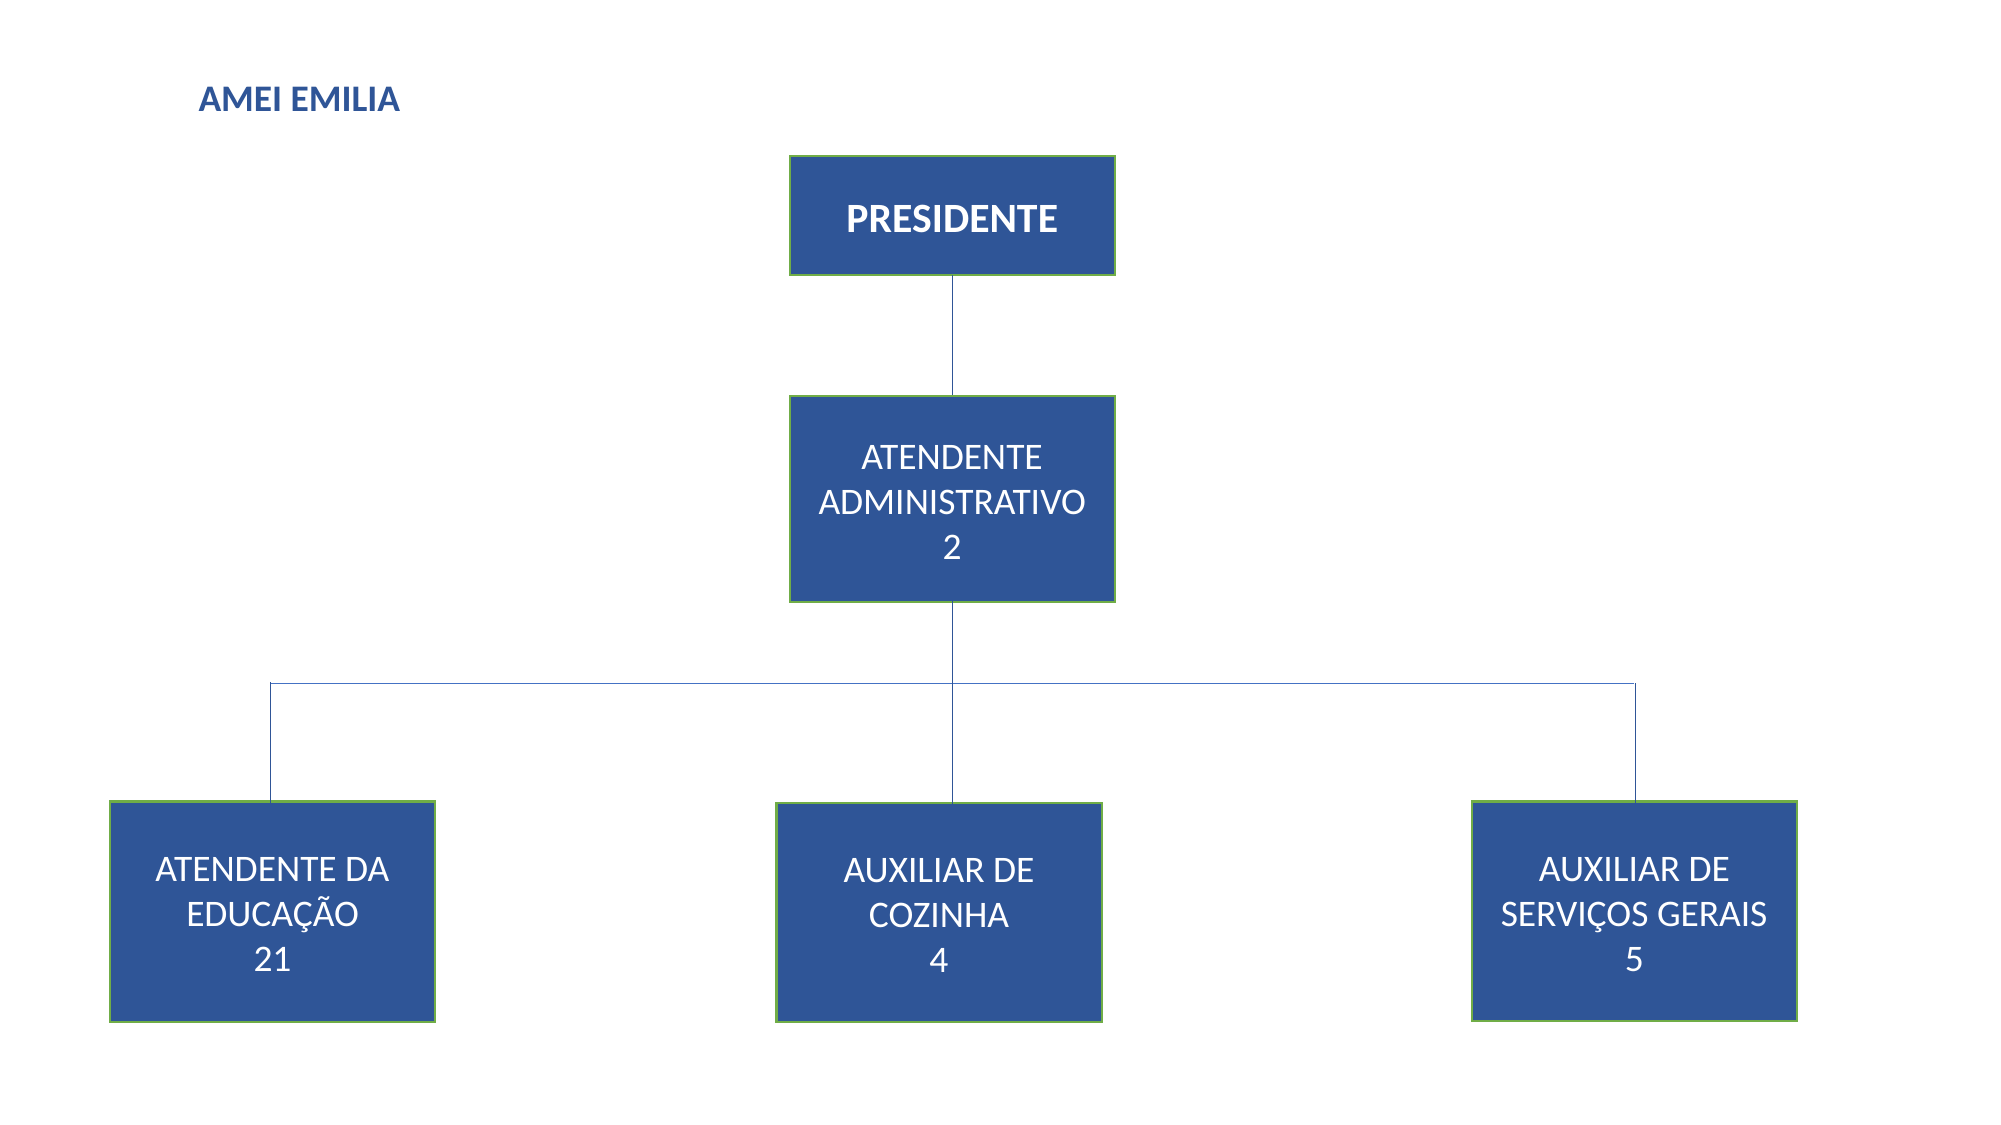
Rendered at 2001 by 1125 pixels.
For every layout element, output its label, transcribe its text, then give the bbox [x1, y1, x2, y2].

text_box AUXILIAR DE SERVIÇOS GERAIS 5 [1472, 801, 1797, 1021]
text_box ATENDENTE ADMINISTRATIVO 2 [790, 396, 1115, 602]
text_box ATENDENTE DA EDUCAÇÃO 21 [110, 801, 435, 1022]
text_box AUXILIAR DE COZINHA 4 [777, 803, 1102, 1022]
text_box PRESIDENTE [790, 156, 1115, 275]
text_box AMEI EMILIA [101, 66, 497, 127]
